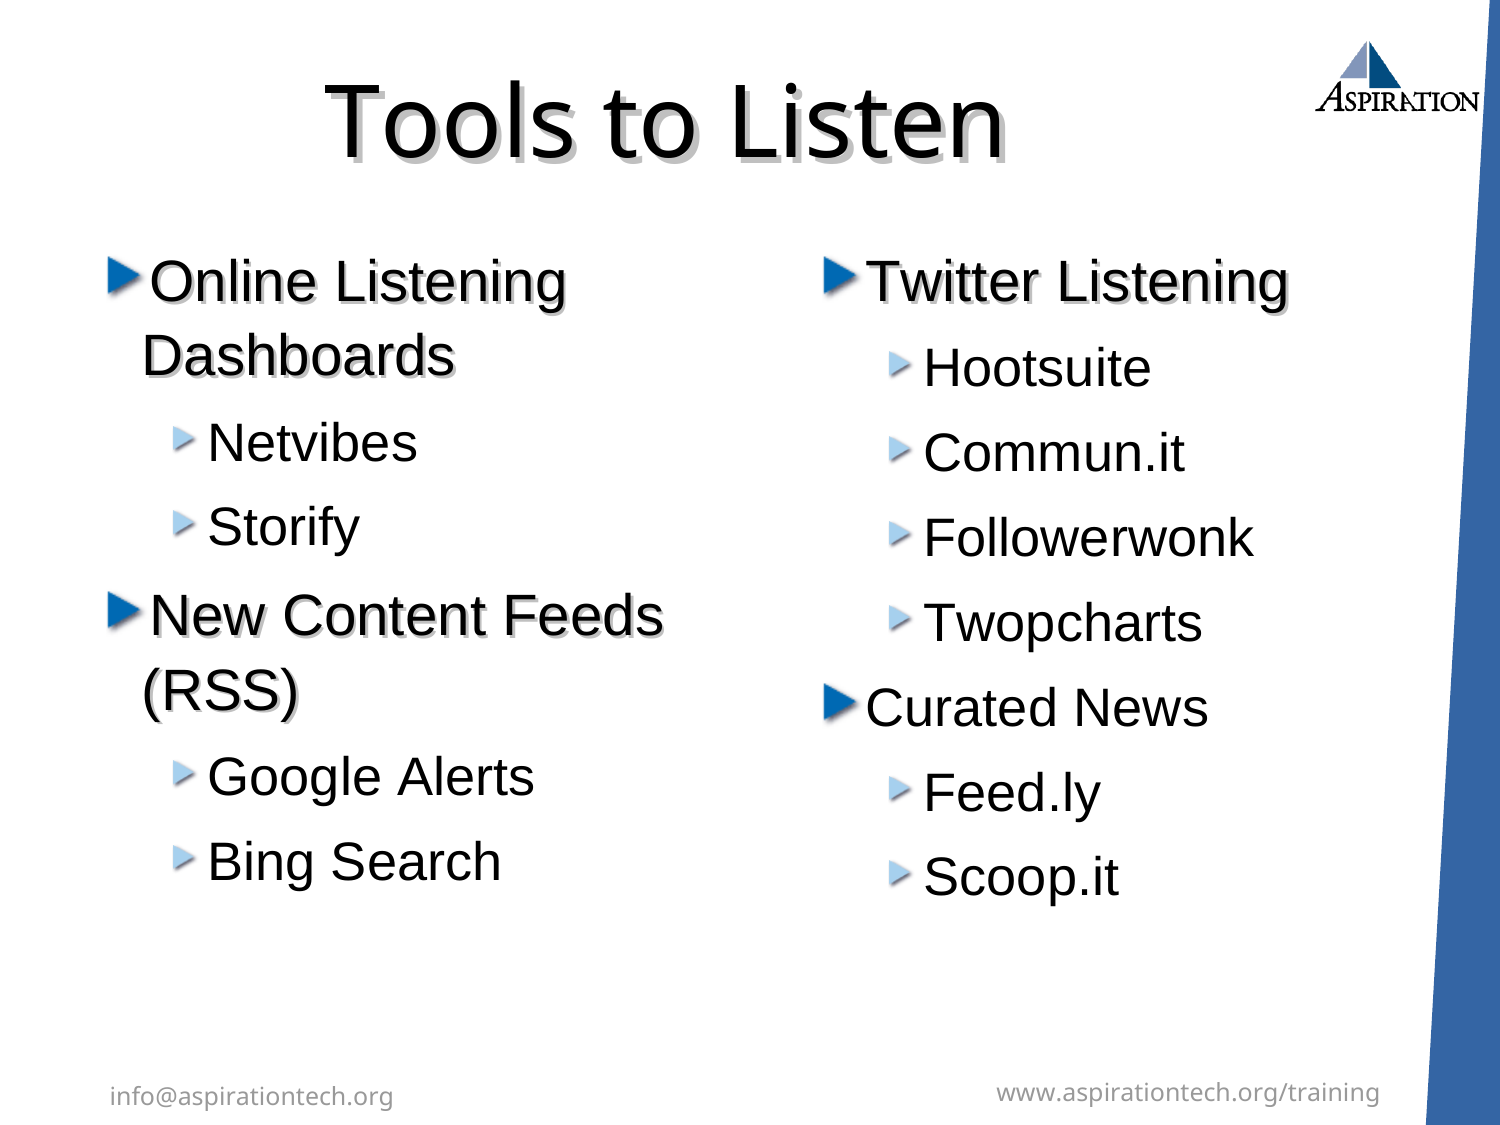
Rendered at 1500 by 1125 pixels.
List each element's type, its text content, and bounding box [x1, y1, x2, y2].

picture [1315, 41, 1480, 120]
list Online Listening Dashboards Netvibes Storify New Content Feeds (RSS) Google Alerts Bing Search [49, 238, 732, 892]
list Twitter Listening Hootsuite Commun.it Followerwonk Twopcharts Curated News Feed.ly Scoop.it [765, 238, 1448, 907]
title Tools to Listen [49, 19, 1284, 206]
